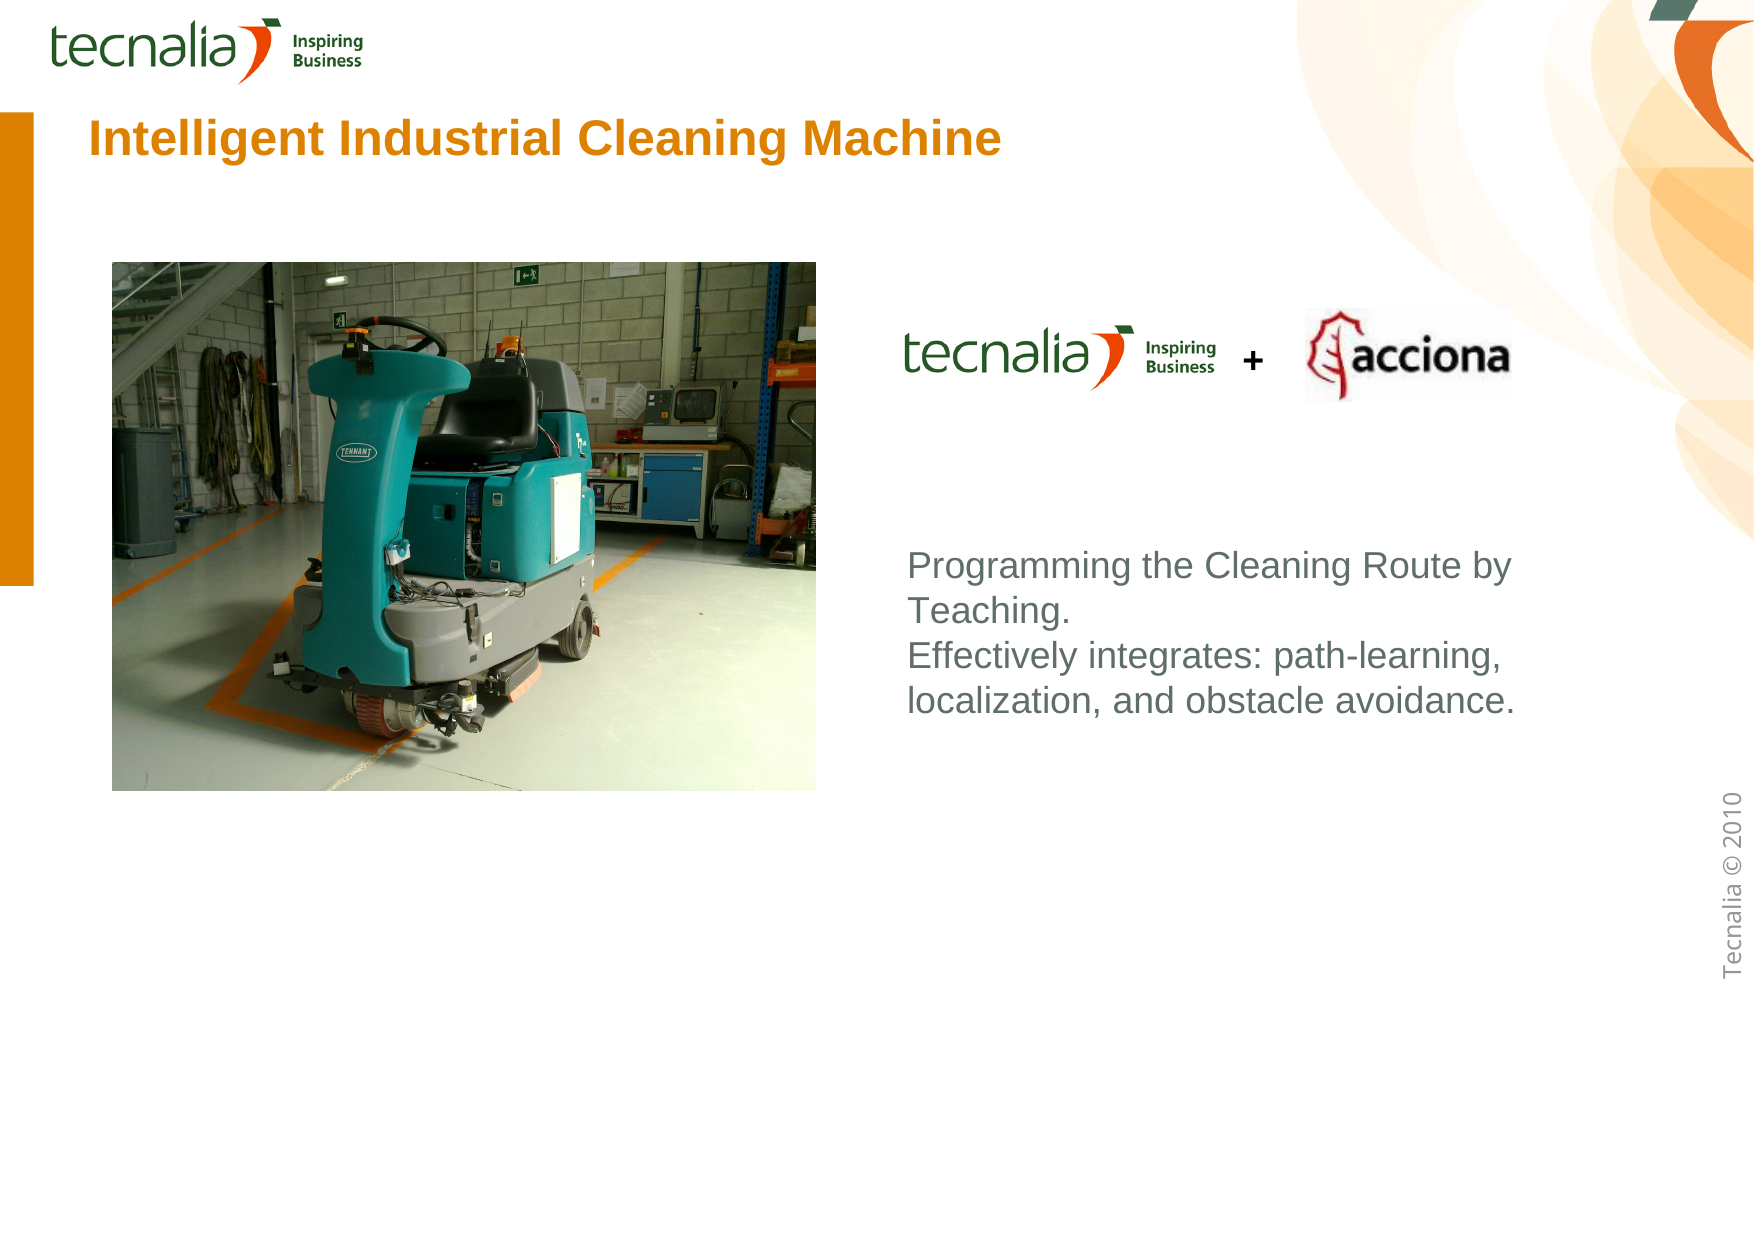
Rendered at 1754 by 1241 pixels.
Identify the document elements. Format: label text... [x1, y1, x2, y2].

picture [112, 262, 816, 791]
picture [900, 318, 1220, 398]
text_box Intelligent Industrial Cleaning Machine [73, 97, 1169, 174]
text_box [0, 112, 34, 586]
picture [47, 11, 367, 92]
text_box Programming the Cleaning Route by Teaching. Effectively integrates: path-learning, localization, and obstacle avoidance. [892, 533, 1688, 697]
text_box + [1227, 328, 1280, 389]
picture [1297, 0, 1754, 548]
